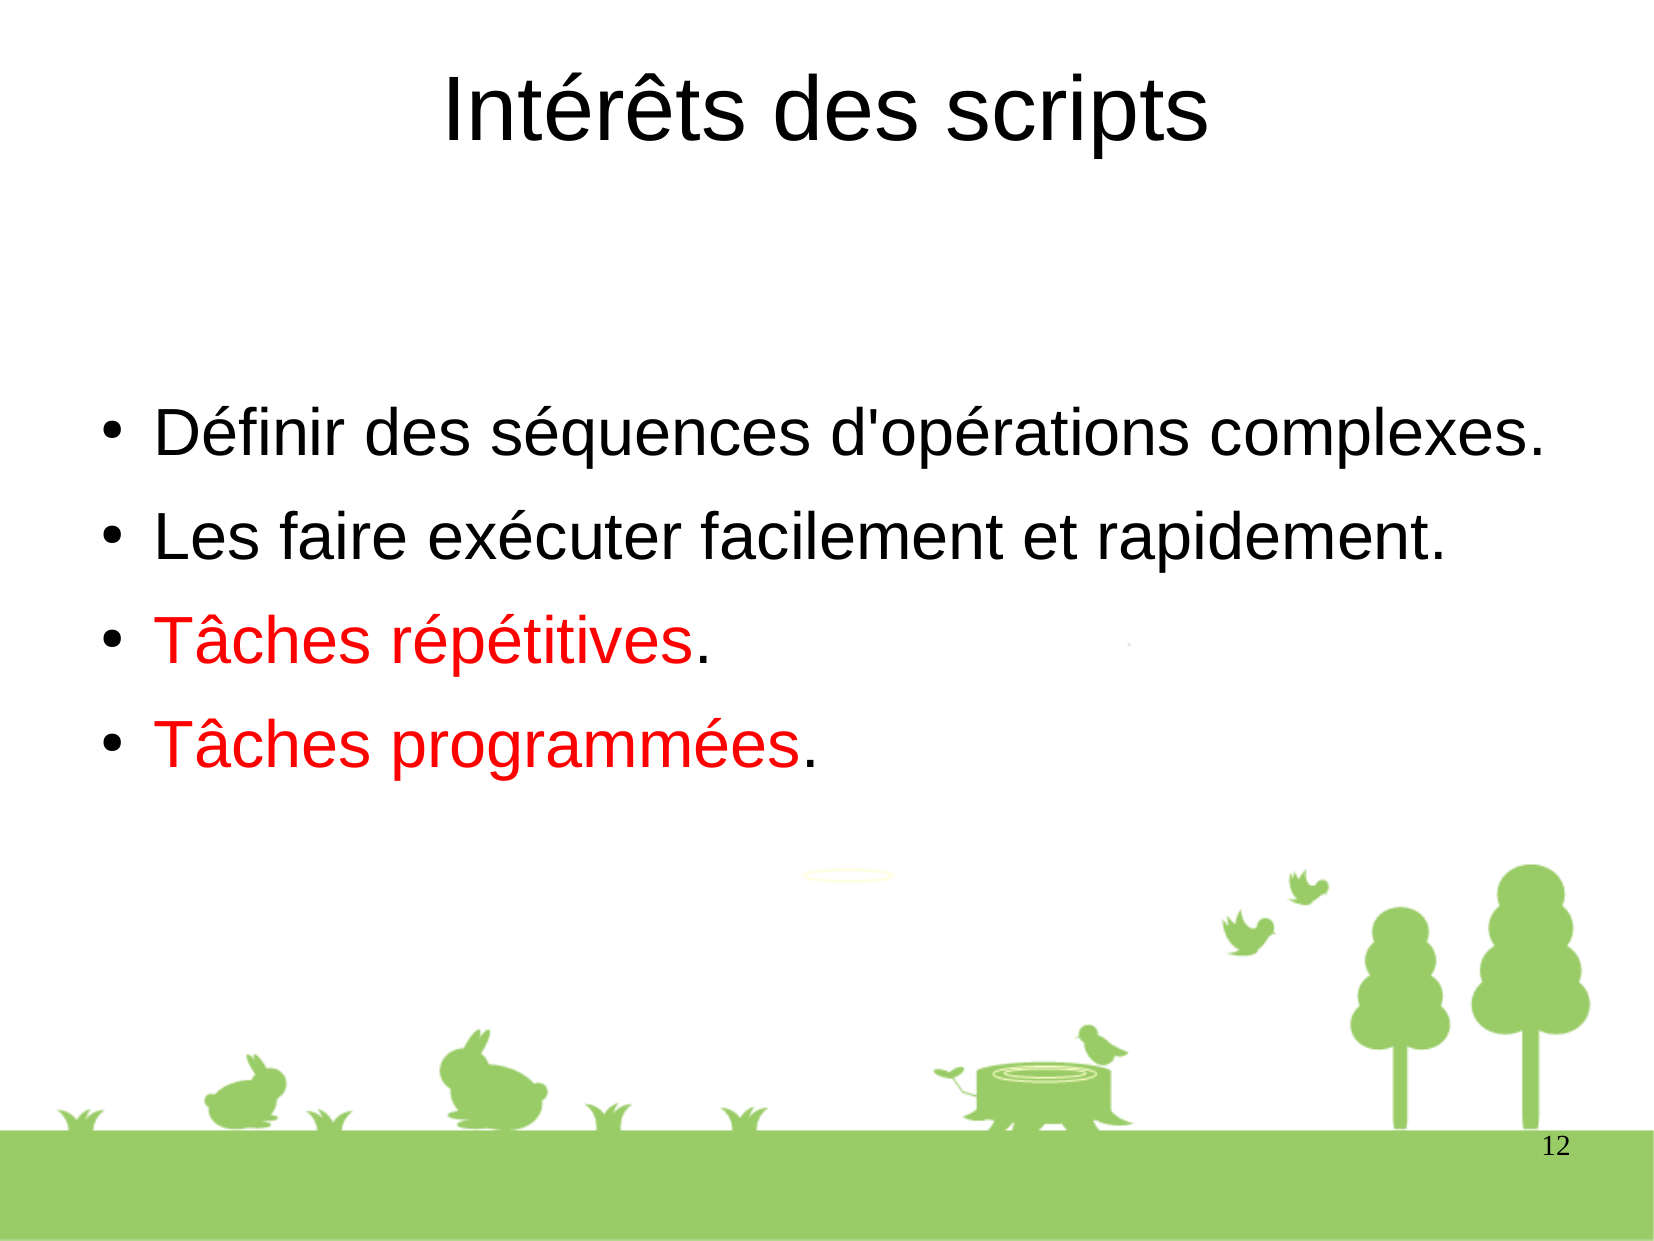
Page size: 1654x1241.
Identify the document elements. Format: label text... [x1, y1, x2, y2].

picture [0, 0, 1654, 1241]
list Définir des séquences d'opérations complexes. Les faire exécuter facilement et rapidement. Tâches répétitives. Tâches programmées. [82, 290, 1571, 1010]
title Intérêts des scripts [11, 5, 1642, 213]
